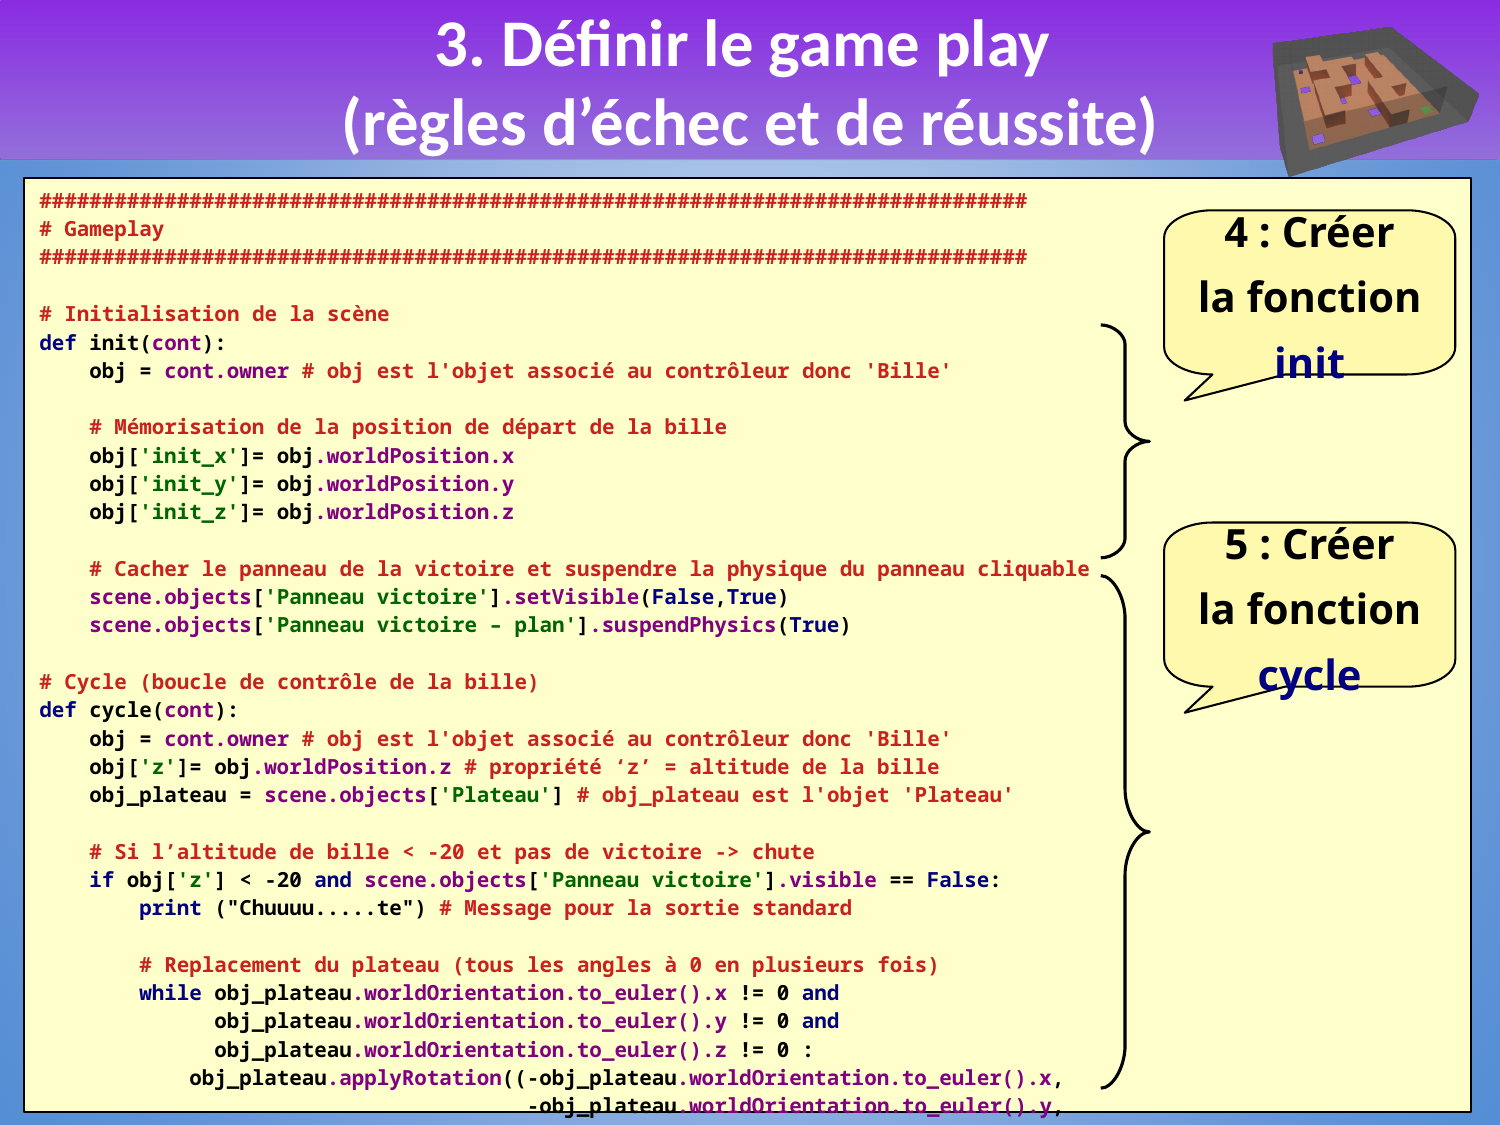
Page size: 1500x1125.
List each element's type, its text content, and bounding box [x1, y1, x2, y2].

picture [0, 27, 1500, 1125]
text_box 4 : Créer la fonction init [1164, 210, 1456, 401]
text_box 5 : Créer la fonction cycle [1164, 522, 1456, 713]
text_box ############################################################################### # Gameplay ############################################################################### # Initialisation de la scène def init(cont): obj = cont.owner # obj est l'objet associé au contrôleur donc 'Bille' # Mémorisation de la position de départ de la bille obj['init_x']= obj.worldPosition.x obj['init_y']= obj.worldPosition.y obj['init_z']= obj.worldPosition.z # Cacher le panneau de la victoire et suspendre la physique du panneau cliquable scene.objects['Panneau victoire'].setVisible(False,True) scene.objects['Panneau victoire – plan'].suspendPhysics(True) # Cycle (boucle de contrôle de la bille) def cycle(cont): obj = cont.owner # obj est l'objet associé au contrôleur donc 'Bille' obj['z']= obj.worldPosition.z # propriété ‘z’ = altitude de la bille obj_plateau = scene.objects['Plateau'] # obj_plateau est l'objet 'Plateau' # Si l’altitude de bille < -20 et pas de victoire -> chute if obj['z'] < -20 and scene.objects['Panneau victoire'].visible == False: print ("Chuuuu.....te") # Message pour la sortie standard # Replacement du plateau (tous les angles à 0 en plusieurs fois) while obj_plateau.worldOrientation.to_euler().x != 0 and obj_plateau.worldOrientation.to_euler().y != 0 and obj_plateau.worldOrientation.to_euler().z != 0 : obj_plateau.applyRotation((-obj_plateau.worldOrientation.to_euler().x, -obj_plateau.worldOrientation.to_euler().y, -obj_plateau.worldOrientation.to_euler().z), False) # Mettre la bille à la position de départ avec une vitesse nulle obj.worldLinearVelocity = (0, 0, 0) obj.worldAngularVelocity = (0, 0, 0) obj.worldPosition.x = obj['init_x'] obj.worldPosition.y = obj['init_y'] obj.worldPosition.z = obj['init_z'] + 0,5 # On repose la bille [23, 177, 1471, 1112]
text_box 3. Définir le game play (règles d’échec et de réussite) [0, 0, 1500, 159]
